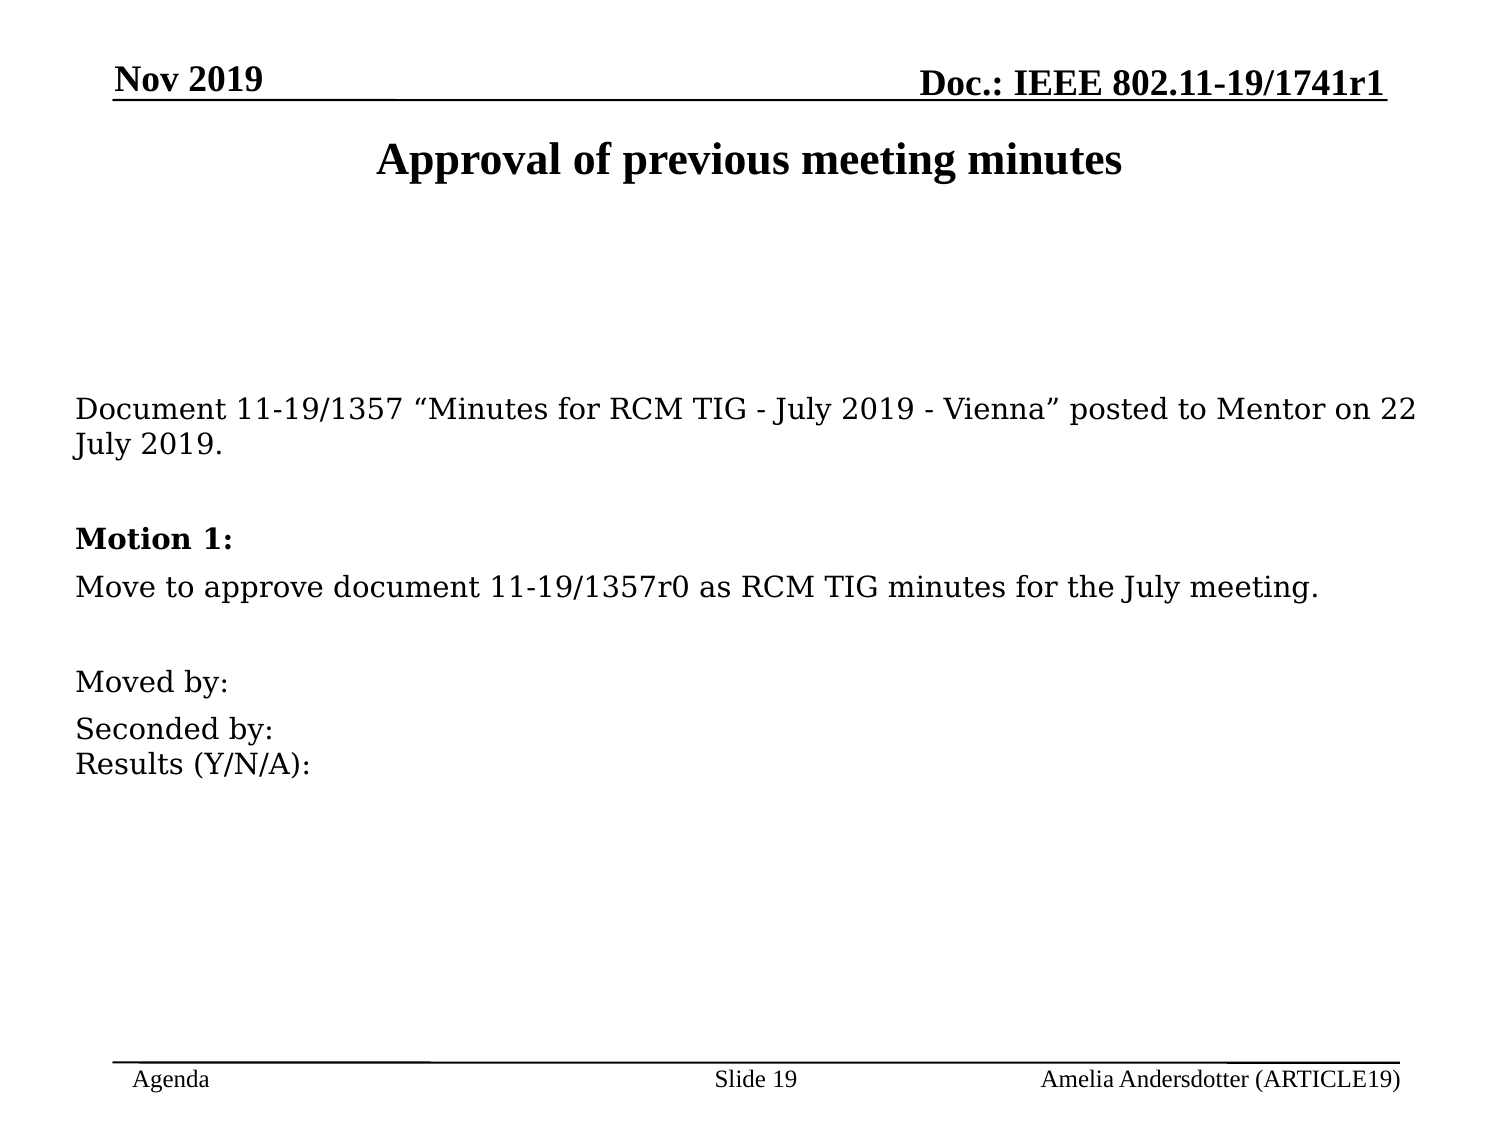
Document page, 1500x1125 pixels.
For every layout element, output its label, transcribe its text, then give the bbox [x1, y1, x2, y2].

text_box Nov 2019 [114, 54, 422, 99]
text_box Amelia Andersdotter (ARTICLE19) [878, 1062, 1401, 1092]
text_box Document 11-19/1357 “Minutes for RCM TIG - July 2019 - Vienna” posted to Mentor on 22 July 2019. Motion 1: Move to approve document 11-19/1357r0 as RCM TIG minutes for the July meeting. Moved by: Seconded by: Results (Y/N/A): [75, 390, 1425, 781]
text_box Approval of previous meeting minutes [112, 112, 1387, 201]
text_box Slide <number> [712, 1062, 799, 1122]
